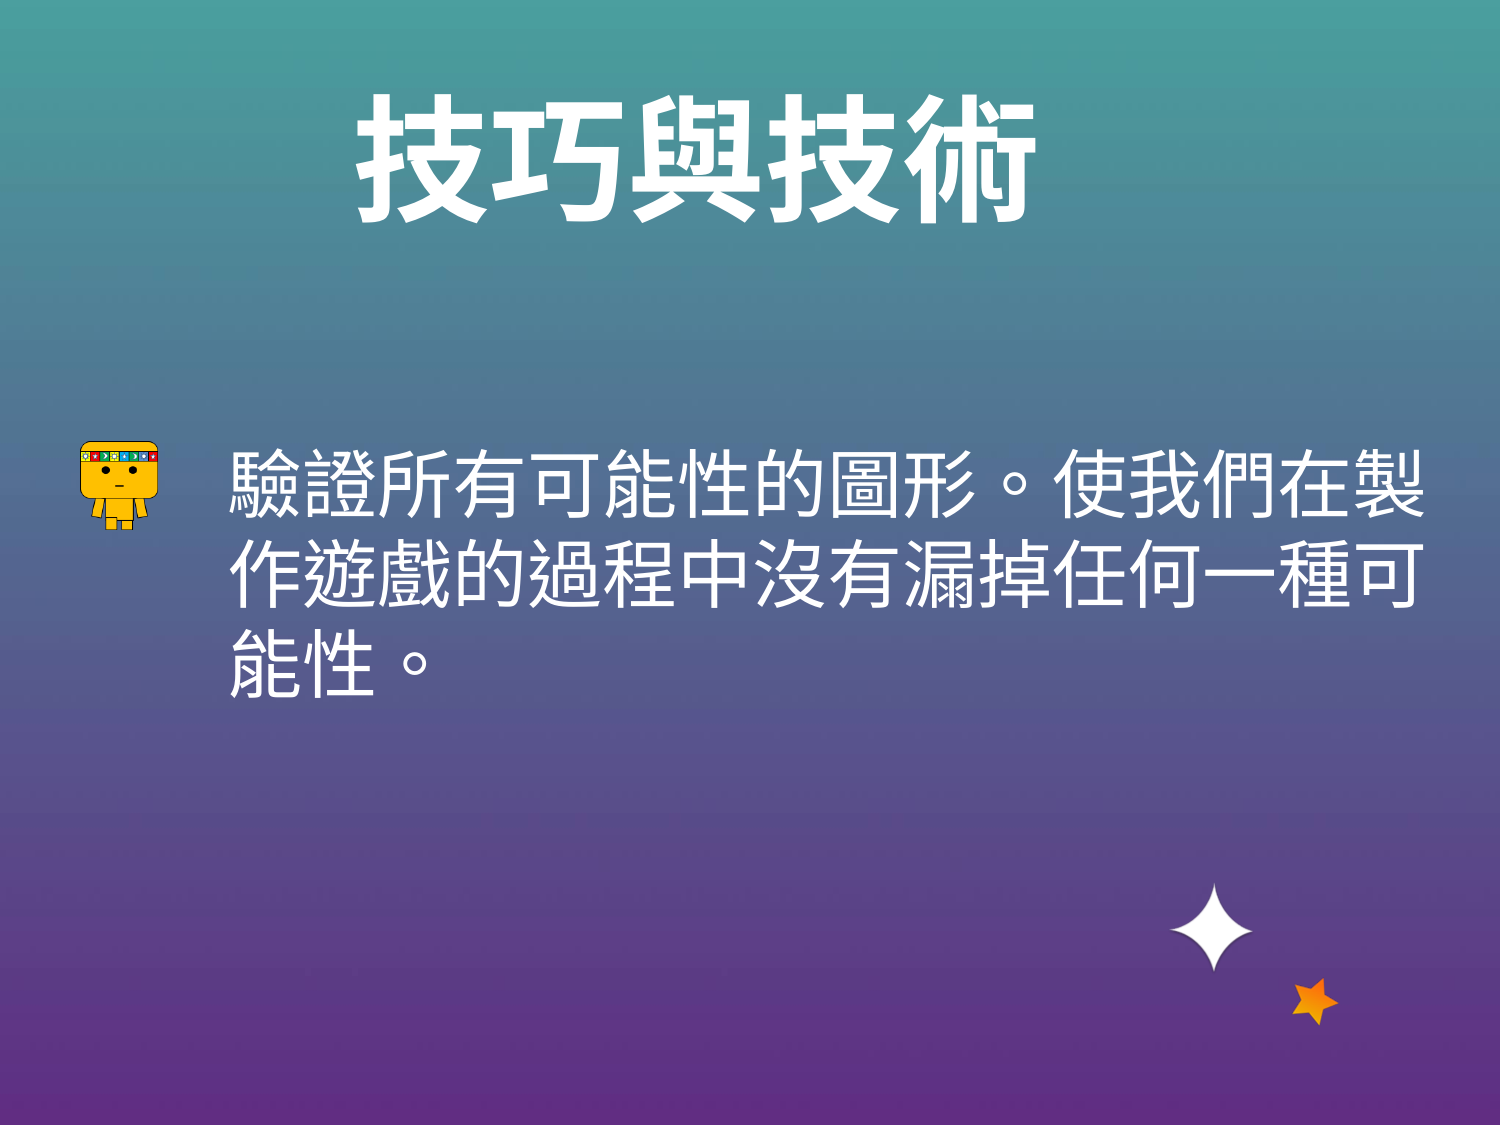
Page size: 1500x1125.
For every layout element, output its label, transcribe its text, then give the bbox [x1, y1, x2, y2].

picture [0, 0, 1500, 1125]
text_box 驗證所有可能性的圖形。使我們在製作遊戲的過程中沒有漏掉任何一種可能性。 [212, 429, 1459, 718]
text_box 技巧與技術 [337, 66, 1159, 249]
